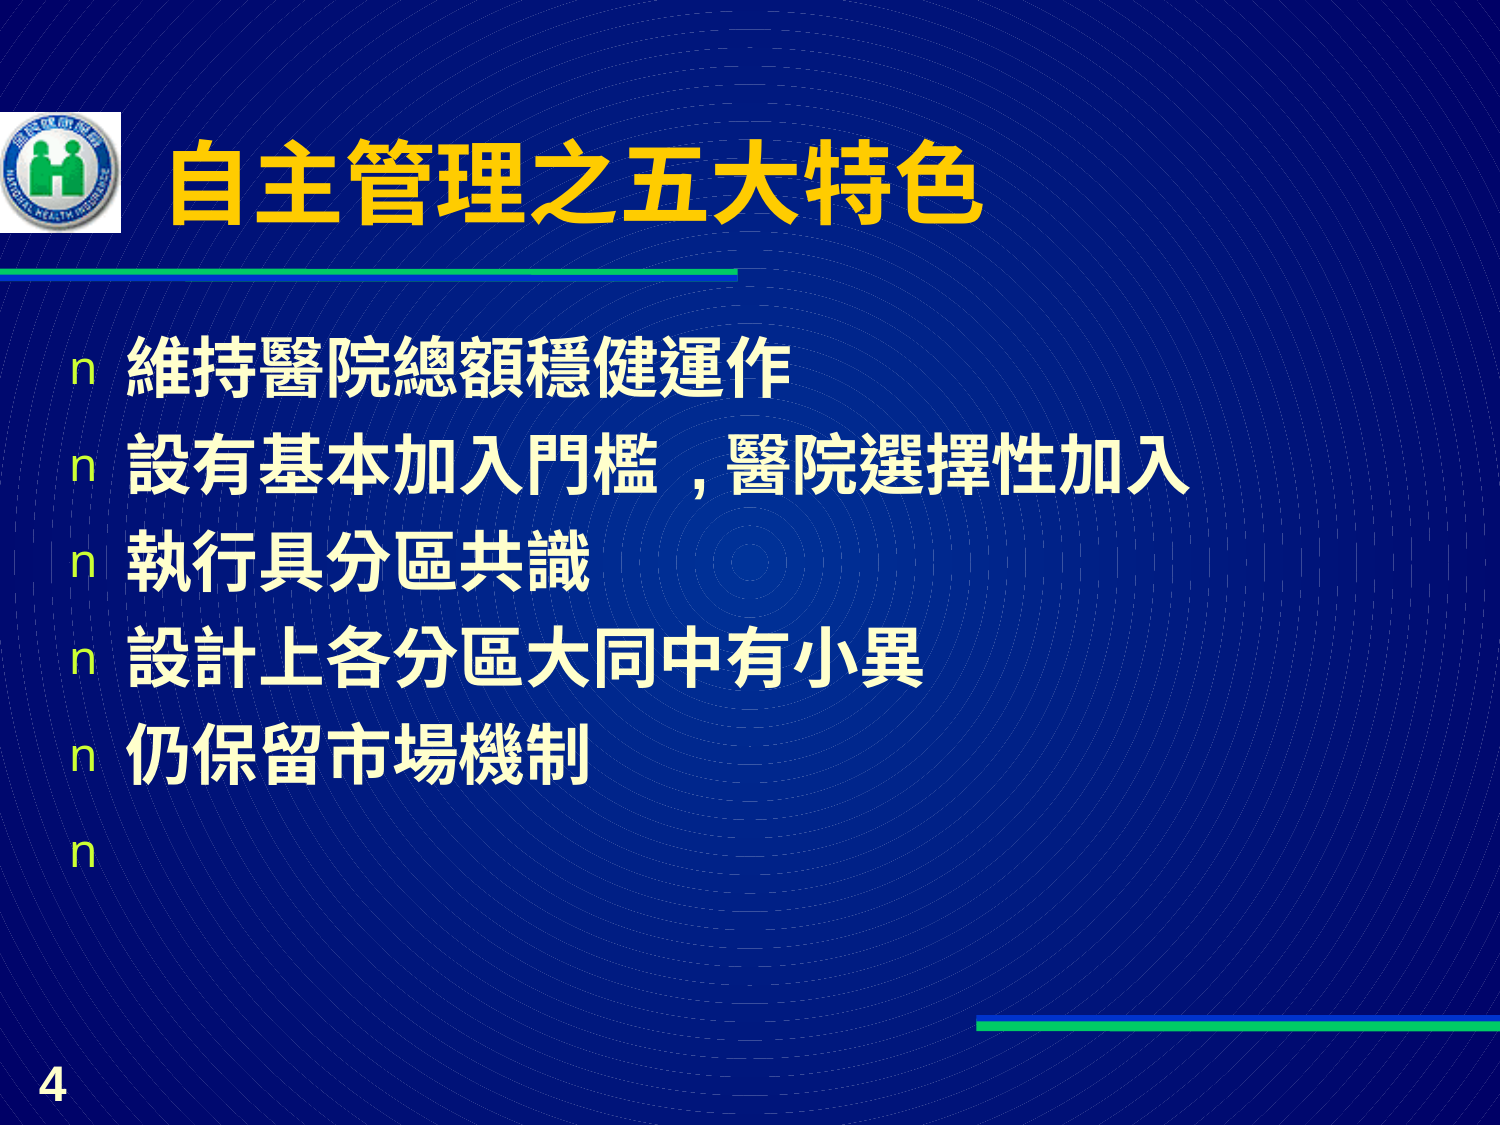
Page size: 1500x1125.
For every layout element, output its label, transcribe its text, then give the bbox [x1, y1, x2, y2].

text_box [23, 1043, 337, 1119]
list 維持醫院總額穩健運作 設有基本加入門檻 ,醫院選擇性加入 執行具分區共識 設計上各分區大同中有小異 仍保留市場機制 [53, 318, 1401, 994]
title 自主管理之五大特色 [145, 118, 1438, 244]
